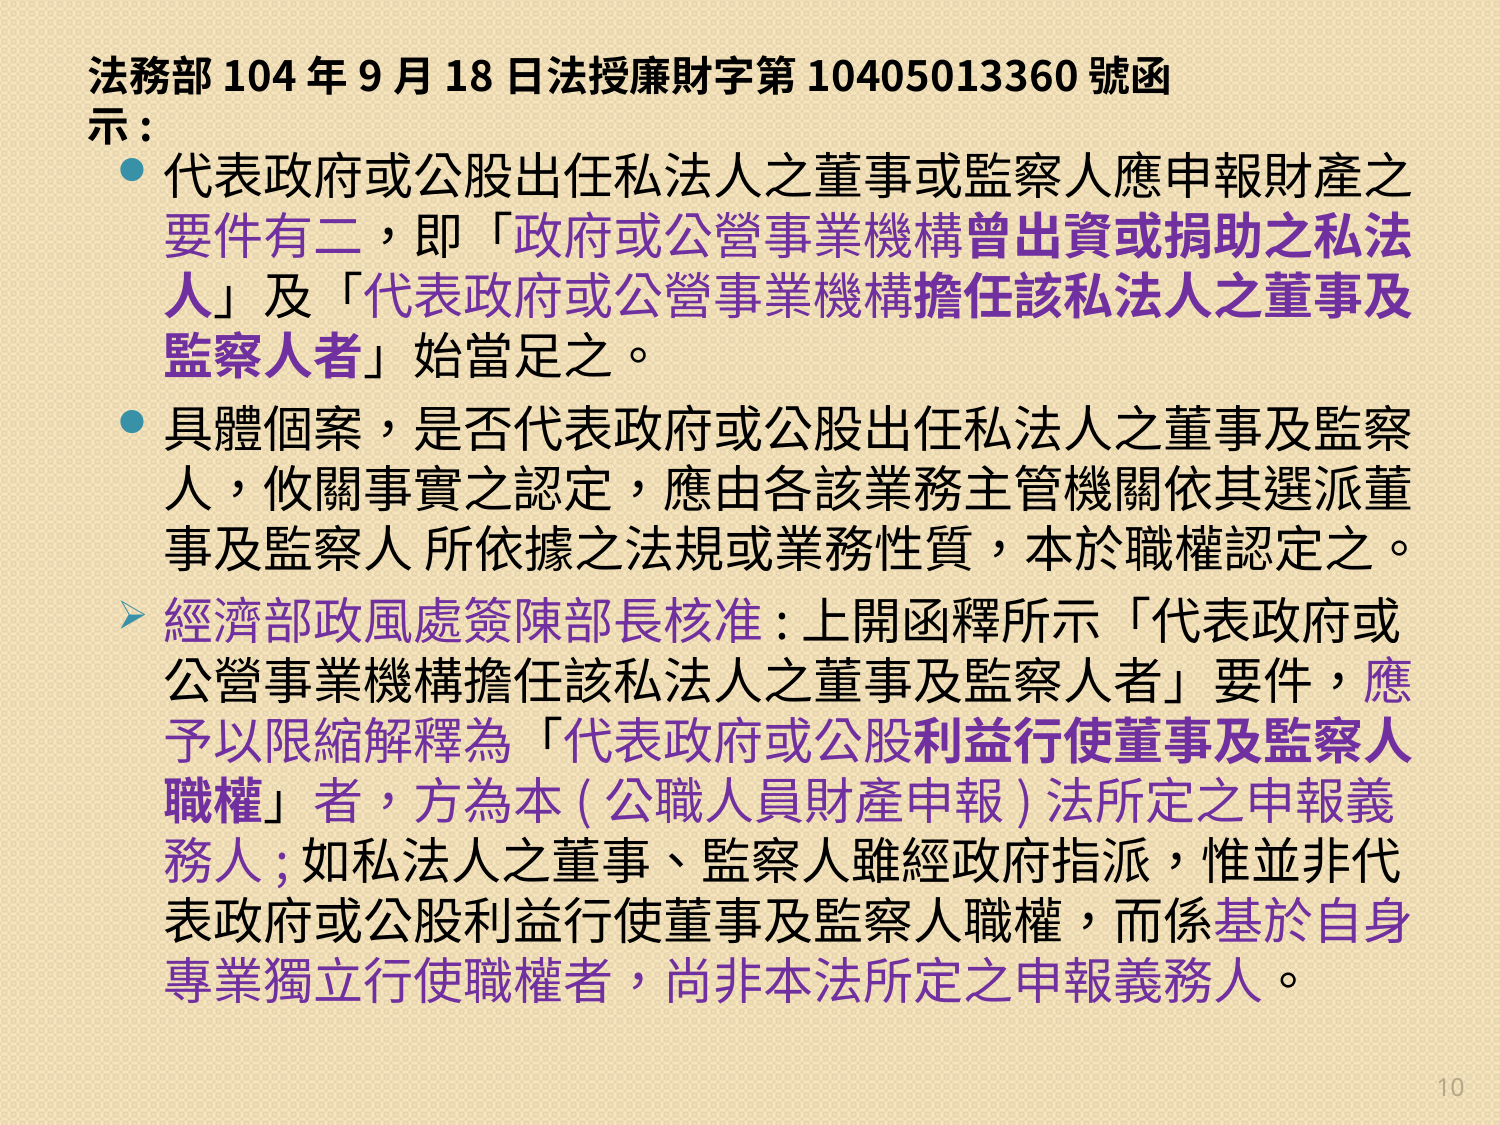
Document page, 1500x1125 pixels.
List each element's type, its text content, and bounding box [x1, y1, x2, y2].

list 代表政府或公股出任私法人之董事或監察人應申報財產之要件有二，即「政府或公營事業機構曾出資或捐助之私法人」及「代表政府或公營事業機構擔任該私法人之董事及監察人者」始當足之。 具體個案，是否代表政府或公股出任私法人之董事及監察人，攸關事實之認定，應由各該業務主管機關依其選派董事及監察人 所依據之法規或業務性質，本於職權認定之。 經濟部政風處簽陳部長核准:上開函釋所示「代表政府或公營事業機構擔任該私法人之董事及監察人者」要件，應予以限縮解釋為「代表政府或公股利益行使董事及監察人職權」者，方為本(公職人員財產申報)法所定之申報義務人;如私法人之董事、監察人雖經政府指派，惟並非代表政府或公股利益行使董事及監察人職權，而係基於自身專業獨立行使職權者，尚非本法所定之申報義務人。 [88, 137, 1459, 1094]
picture [0, 0, 1500, 1125]
slide_number <編號> [1413, 1034, 1488, 1113]
list 法務部104年9月18日法授廉財字第10405013360號函示: [64, 42, 1199, 158]
